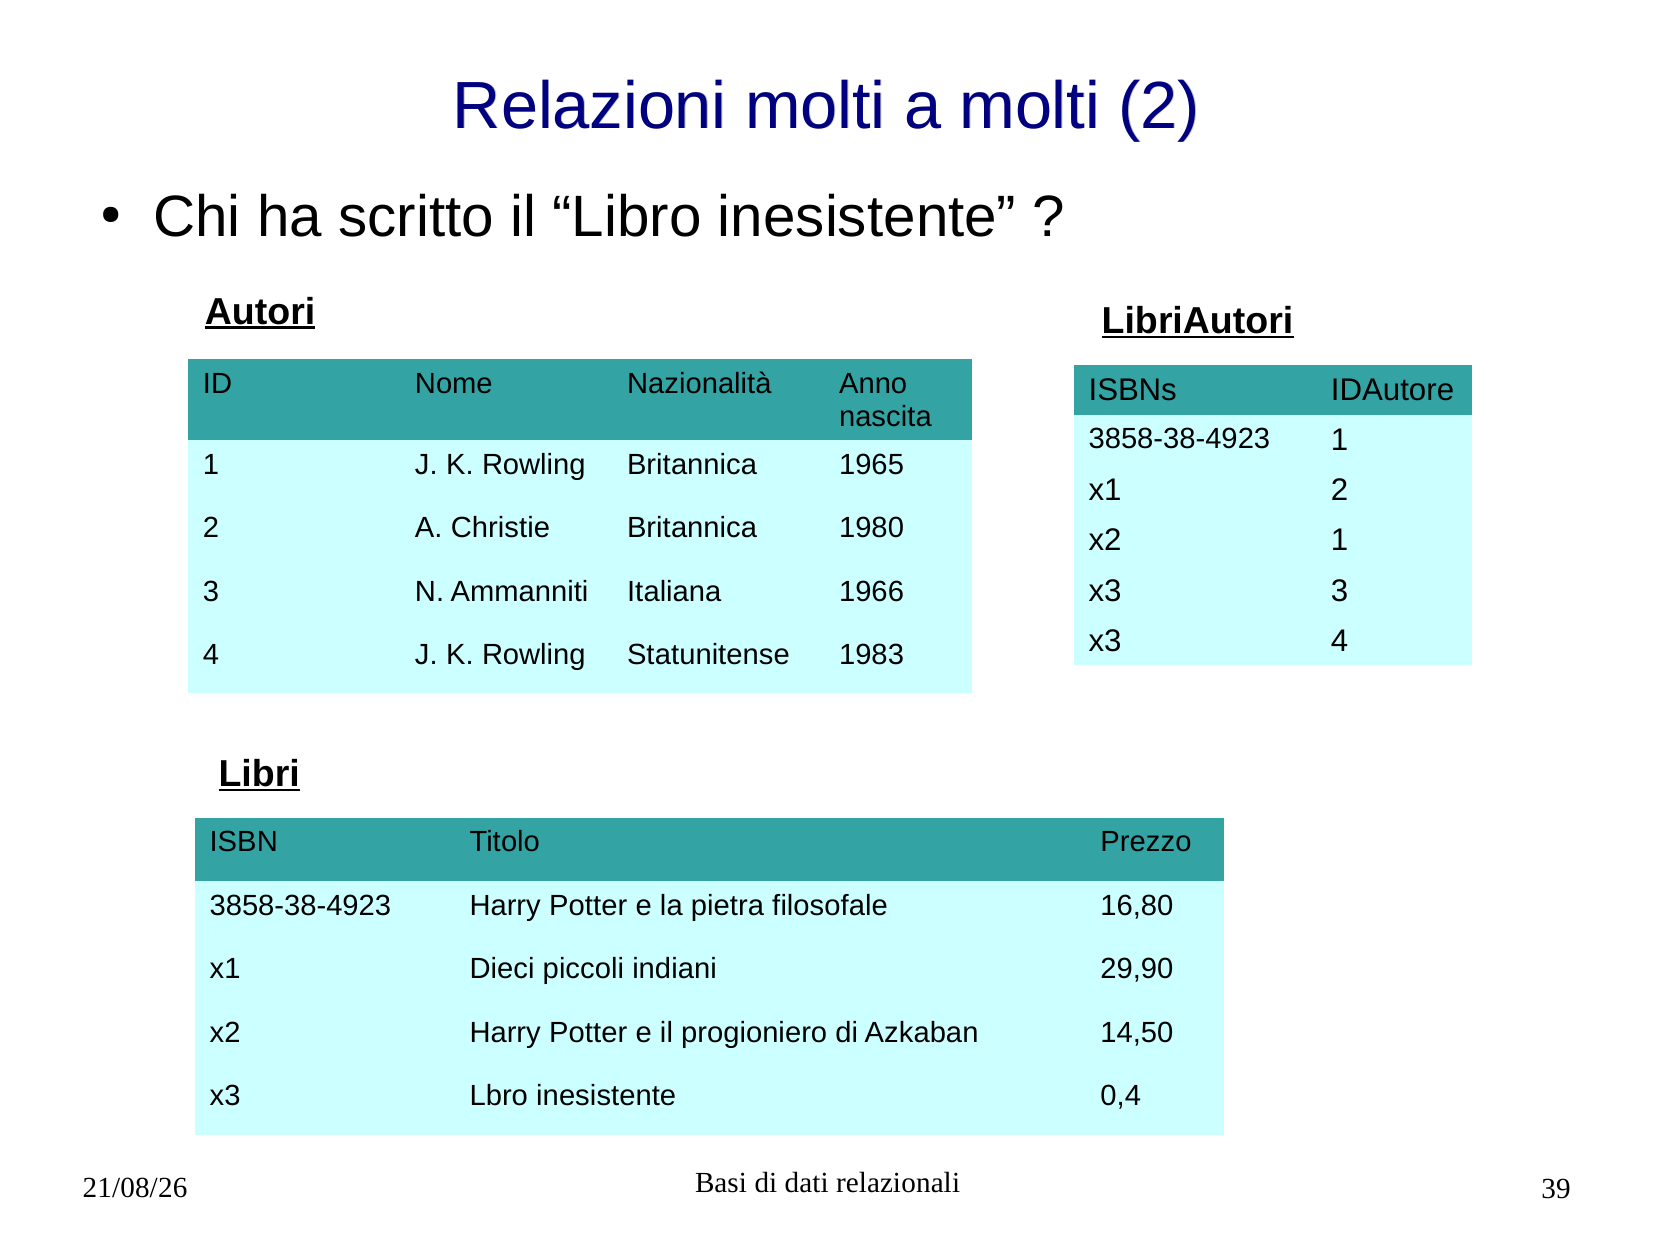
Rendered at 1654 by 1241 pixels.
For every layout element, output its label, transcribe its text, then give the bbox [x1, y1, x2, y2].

title Relazioni molti a molti (2) [82, 49, 1571, 161]
table_cell 1 [1316, 415, 1472, 465]
table_cell x1 [195, 944, 455, 1008]
table_cell x3 [195, 1071, 455, 1135]
table_cell 1965 [824, 440, 972, 504]
table_cell 1966 [824, 567, 972, 630]
table_cell 2 [1316, 465, 1472, 515]
text_box LibriAutori [1086, 292, 1309, 377]
table_cell J. K. Rowling [400, 630, 612, 693]
table_header Nome [400, 359, 612, 440]
table_cell 16,80 [1086, 881, 1224, 944]
table_cell 3 [188, 567, 400, 630]
table_cell x3 [1074, 565, 1316, 615]
table_cell Harry Potter e il progioniero di Azkaban [455, 1008, 1086, 1071]
table_cell 1983 [824, 630, 972, 693]
text_box Autori [190, 282, 331, 340]
table_cell 3858-38-4923 [1074, 415, 1316, 465]
table_cell 4 [1316, 615, 1472, 665]
table_header Prezzo [1086, 818, 1224, 881]
table_cell Italiana [612, 567, 824, 630]
table_cell 0,4 [1086, 1071, 1224, 1135]
table_cell A. Christie [400, 504, 612, 567]
table_cell 1 [188, 440, 400, 504]
table_cell 4 [188, 630, 400, 693]
table_header Titolo [455, 818, 1086, 881]
table_cell N. Ammanniti [400, 567, 612, 630]
table_cell 1980 [824, 504, 972, 567]
table_cell 1 [1316, 515, 1472, 565]
text_box Libri [203, 745, 316, 802]
table_cell Statunitense [612, 630, 824, 693]
table_cell J. K. Rowling [400, 440, 612, 504]
table_cell 3 [1316, 565, 1472, 615]
table_cell x2 [195, 1008, 455, 1071]
table_cell Harry Potter e la pietra filosofale [455, 881, 1086, 944]
table_header ISBNs [1074, 365, 1316, 415]
table_cell Britannica [612, 440, 824, 504]
table_cell x1 [1074, 465, 1316, 515]
table_cell x2 [1074, 515, 1316, 565]
table_header ID [188, 359, 400, 440]
table_header Nazionalità [612, 359, 824, 440]
table_cell Dieci piccoli indiani [455, 944, 1086, 1008]
table_cell 29,90 [1086, 944, 1224, 1008]
table_cell 14,50 [1086, 1008, 1224, 1071]
table_cell Britannica [612, 504, 824, 567]
table_cell 3858-38-4923 [195, 881, 455, 944]
list Chi ha scritto il “Libro inesistente” ? [82, 183, 1571, 1133]
table_header IDAutore [1316, 365, 1472, 415]
table_cell Lbro inesistente [455, 1071, 1086, 1135]
table_header Anno nascita [824, 359, 972, 440]
table_cell x3 [1074, 615, 1316, 665]
table_header ISBN [195, 818, 455, 881]
table_cell 2 [188, 504, 400, 567]
